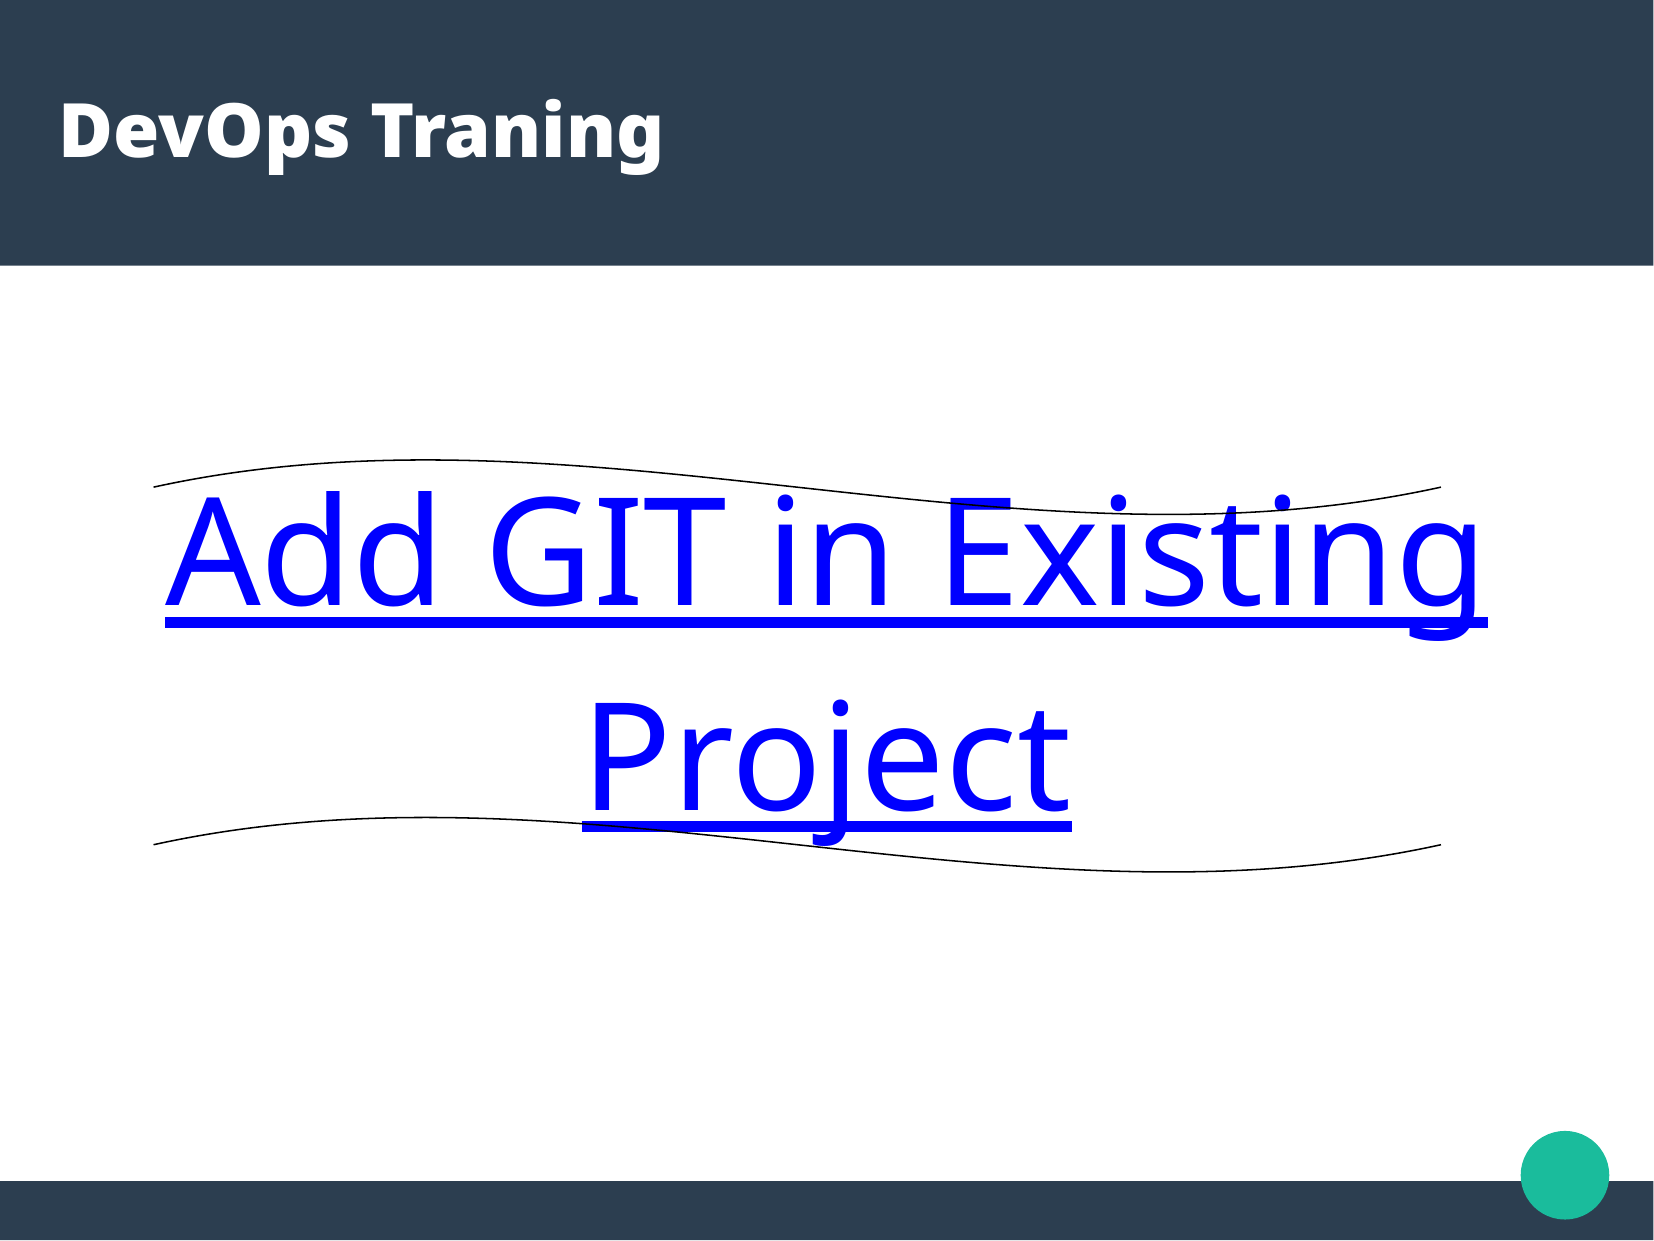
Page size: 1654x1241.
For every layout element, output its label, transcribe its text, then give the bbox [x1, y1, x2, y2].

title DevOps Traning [59, 49, 1595, 207]
subtitle Add GIT in Existing Project [82, 290, 1571, 1010]
